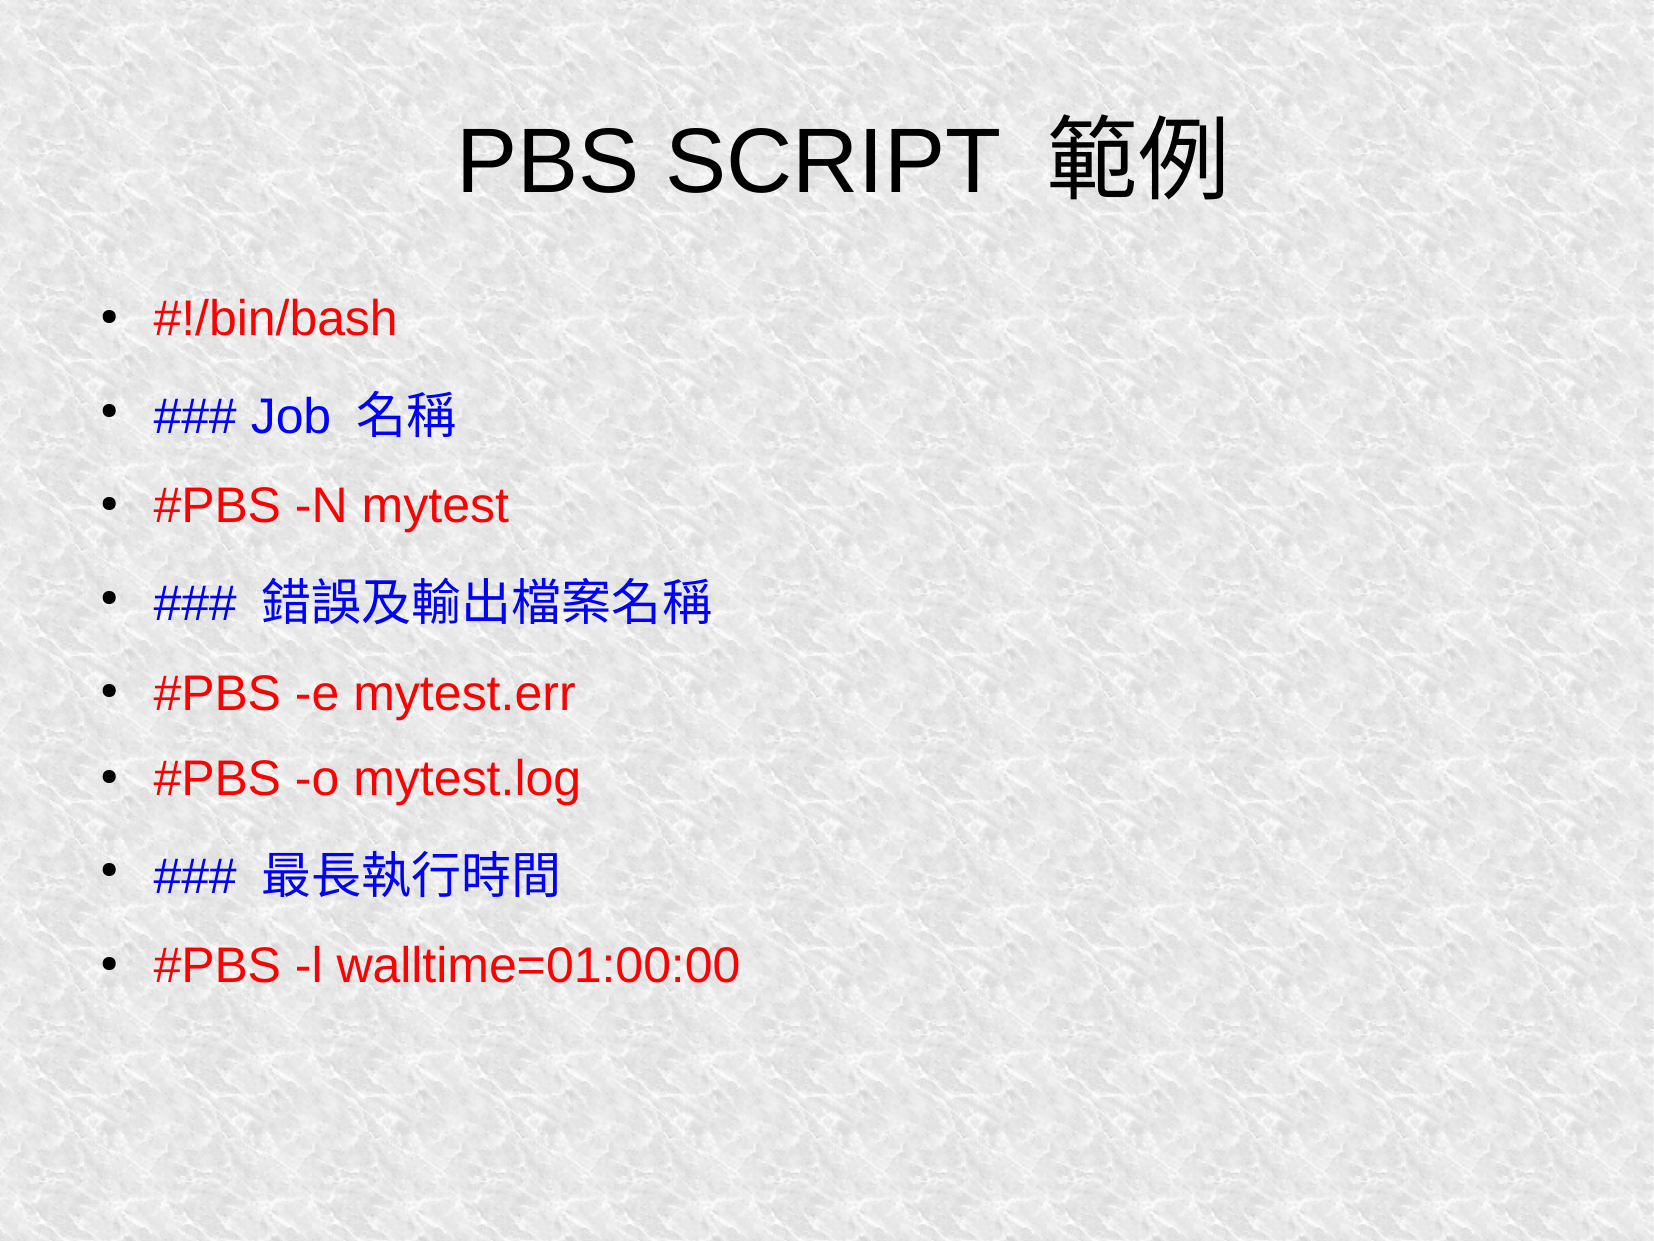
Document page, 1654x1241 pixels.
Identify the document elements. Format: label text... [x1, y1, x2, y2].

picture [0, 0, 1654, 1241]
title PBS SCRIPT 範例 [82, 56, 1571, 250]
list #!/bin/bash ### Job 名稱 #PBS -N mytest ### 錯誤及輸出檔案名稱 #PBS -e mytest.err #PBS -o mytest.log ### 最長執行時間 #PBS -l walltime=01:00:00 [82, 290, 1571, 1094]
